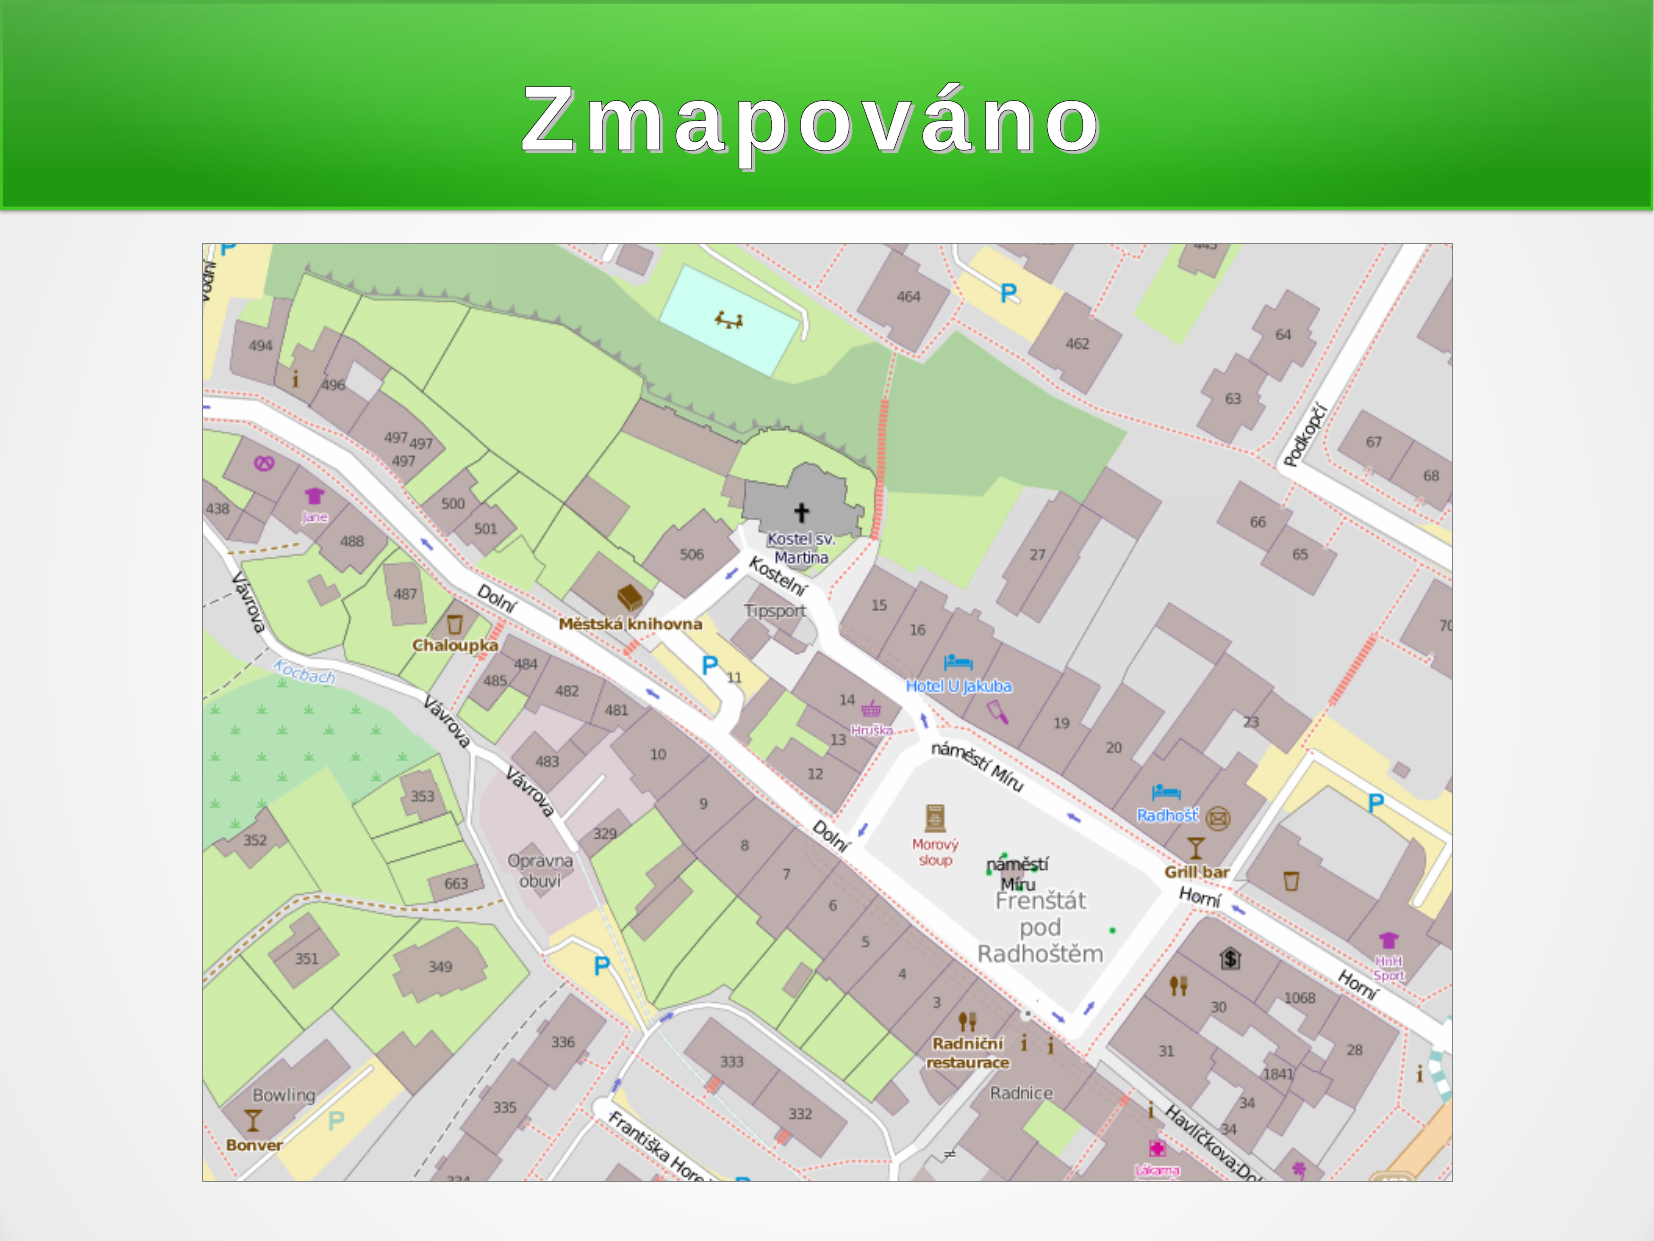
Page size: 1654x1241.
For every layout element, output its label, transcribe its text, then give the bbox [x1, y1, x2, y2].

title Zmapováno [82, 47, 1571, 189]
picture [202, 243, 1453, 1182]
